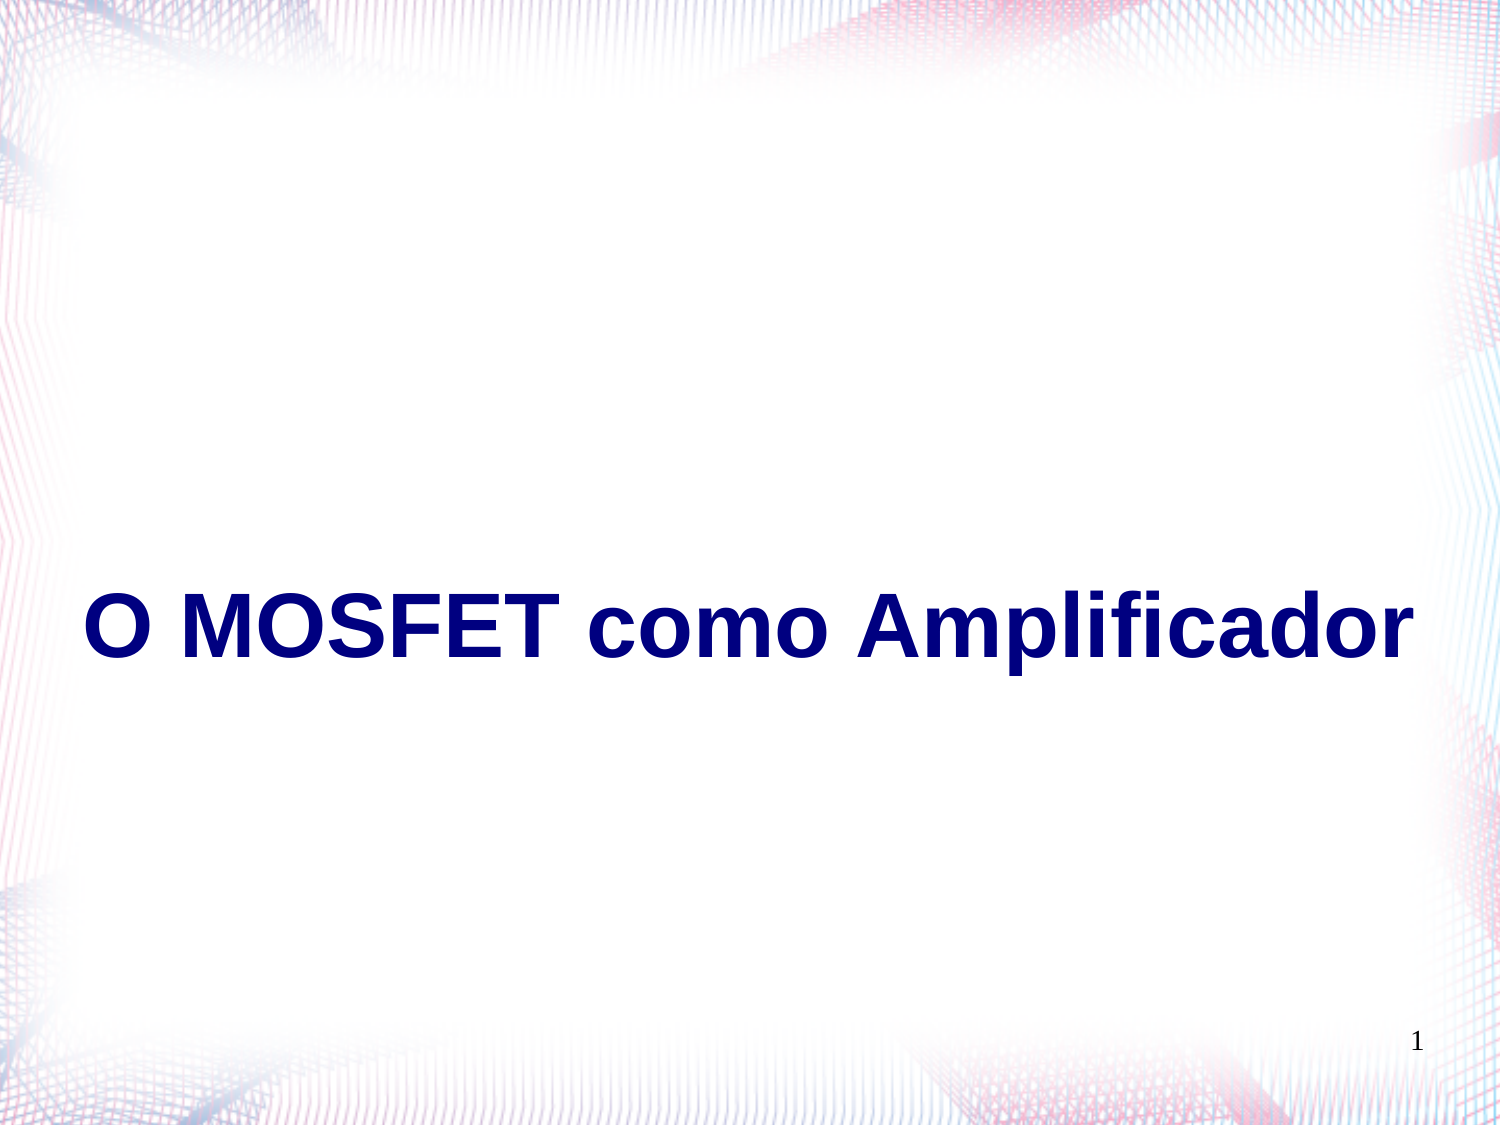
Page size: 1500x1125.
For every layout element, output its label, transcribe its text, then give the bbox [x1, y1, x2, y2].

title O MOSFET como Amplificador [75, 539, 1425, 713]
picture [0, 0, 1500, 1125]
